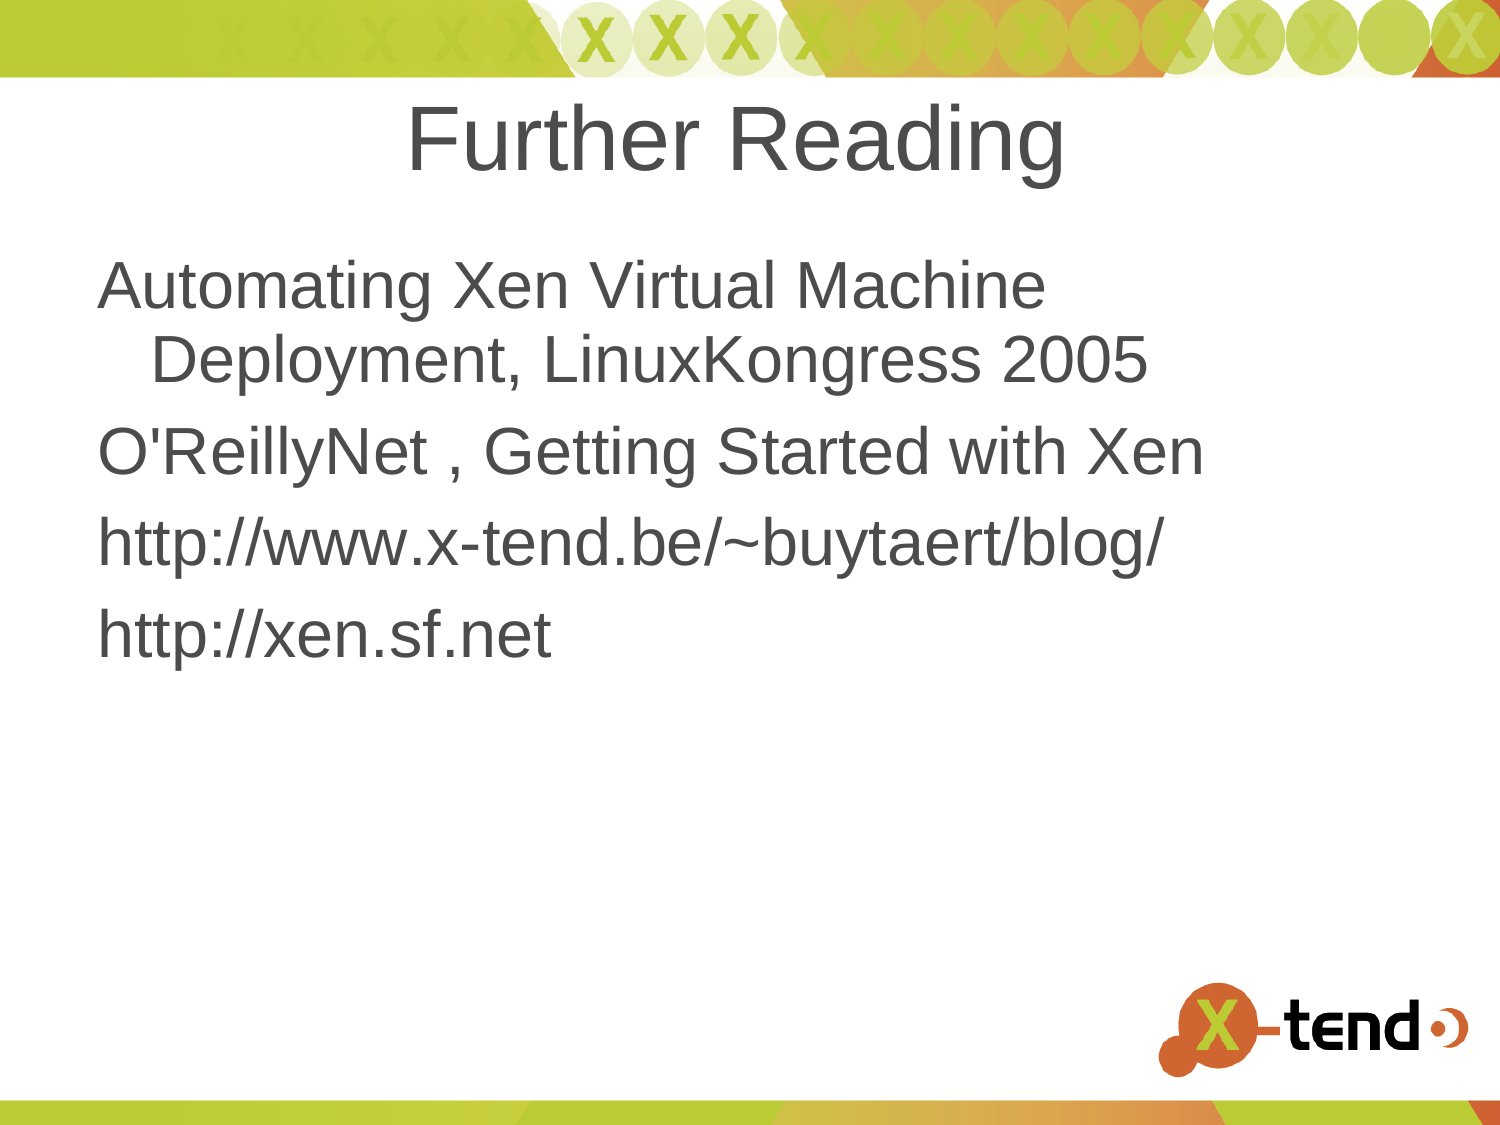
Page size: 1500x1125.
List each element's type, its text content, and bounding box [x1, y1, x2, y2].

picture [0, 0, 1500, 1125]
list Automating Xen Virtual Machine Deployment, LinuxKongress 2005 O'ReillyNet , Getting Started with Xen http://www.x-tend.be/~buytaert/blog/ http://xen.sf.net [79, 247, 1430, 991]
title Further Reading [75, 44, 1425, 233]
